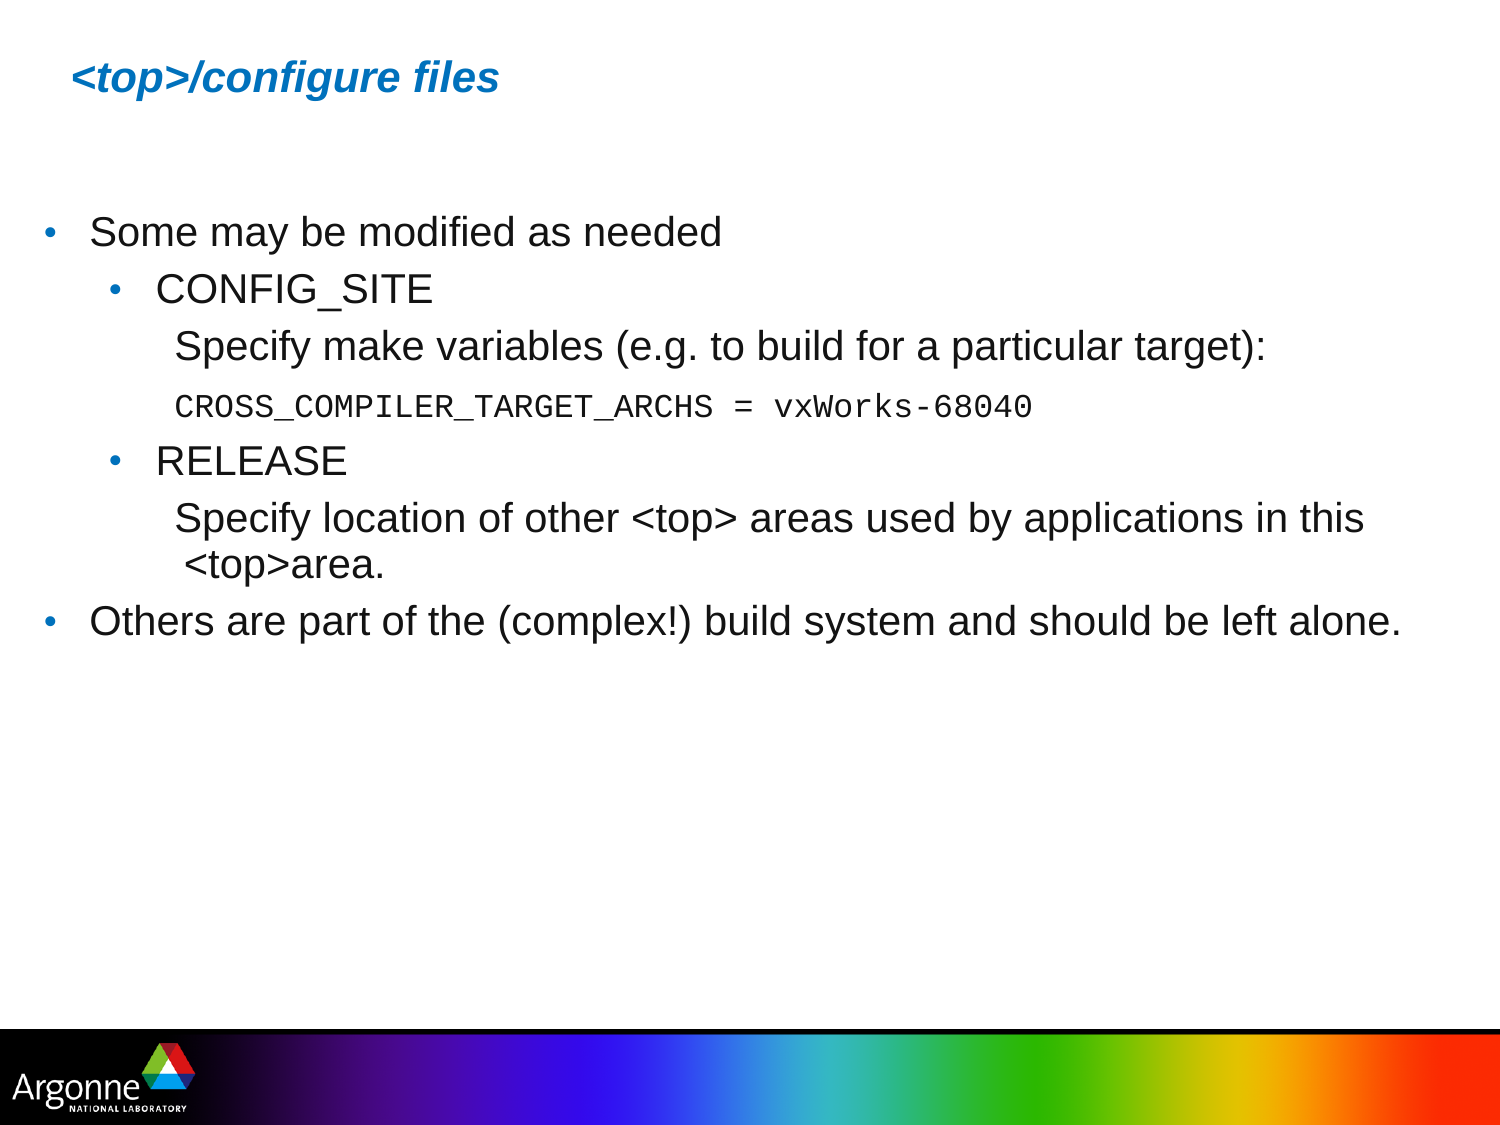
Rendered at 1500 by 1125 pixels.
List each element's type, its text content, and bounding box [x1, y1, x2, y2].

title <top>/configure files [55, 57, 1361, 113]
list Some may be modified as needed CONFIG_SITE Specify make variables (e.g. to build for a particular target): CROSS_COMPILER_TARGET_ARCHS = vxWorks-68040 RELEASE Specify location of other <top> areas used by applications in this <top>area. Others are part of the (complex!) build system and should be left alone. [28, 201, 1446, 741]
picture [0, 1029, 1500, 1125]
